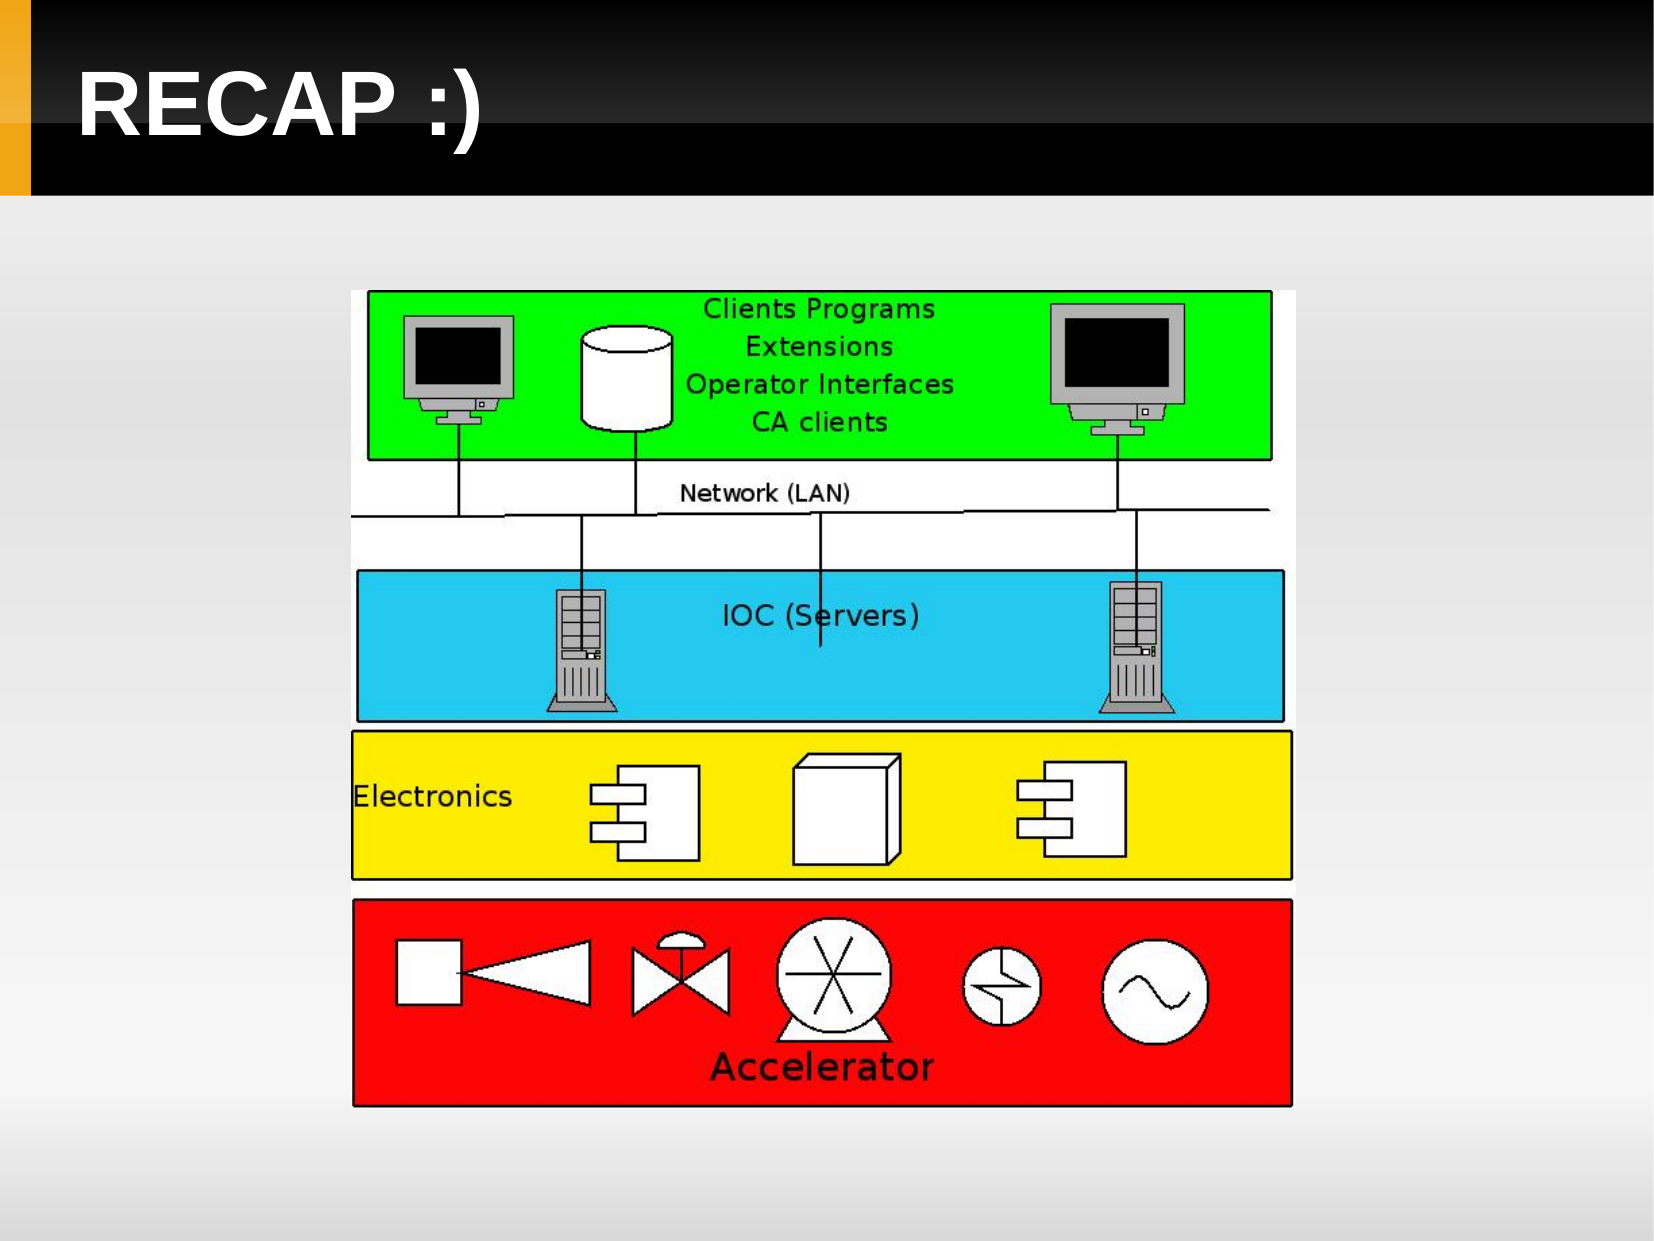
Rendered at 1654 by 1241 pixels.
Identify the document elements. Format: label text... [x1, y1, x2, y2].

title RECAP :) [76, 0, 1565, 208]
picture [0, 0, 1654, 1241]
